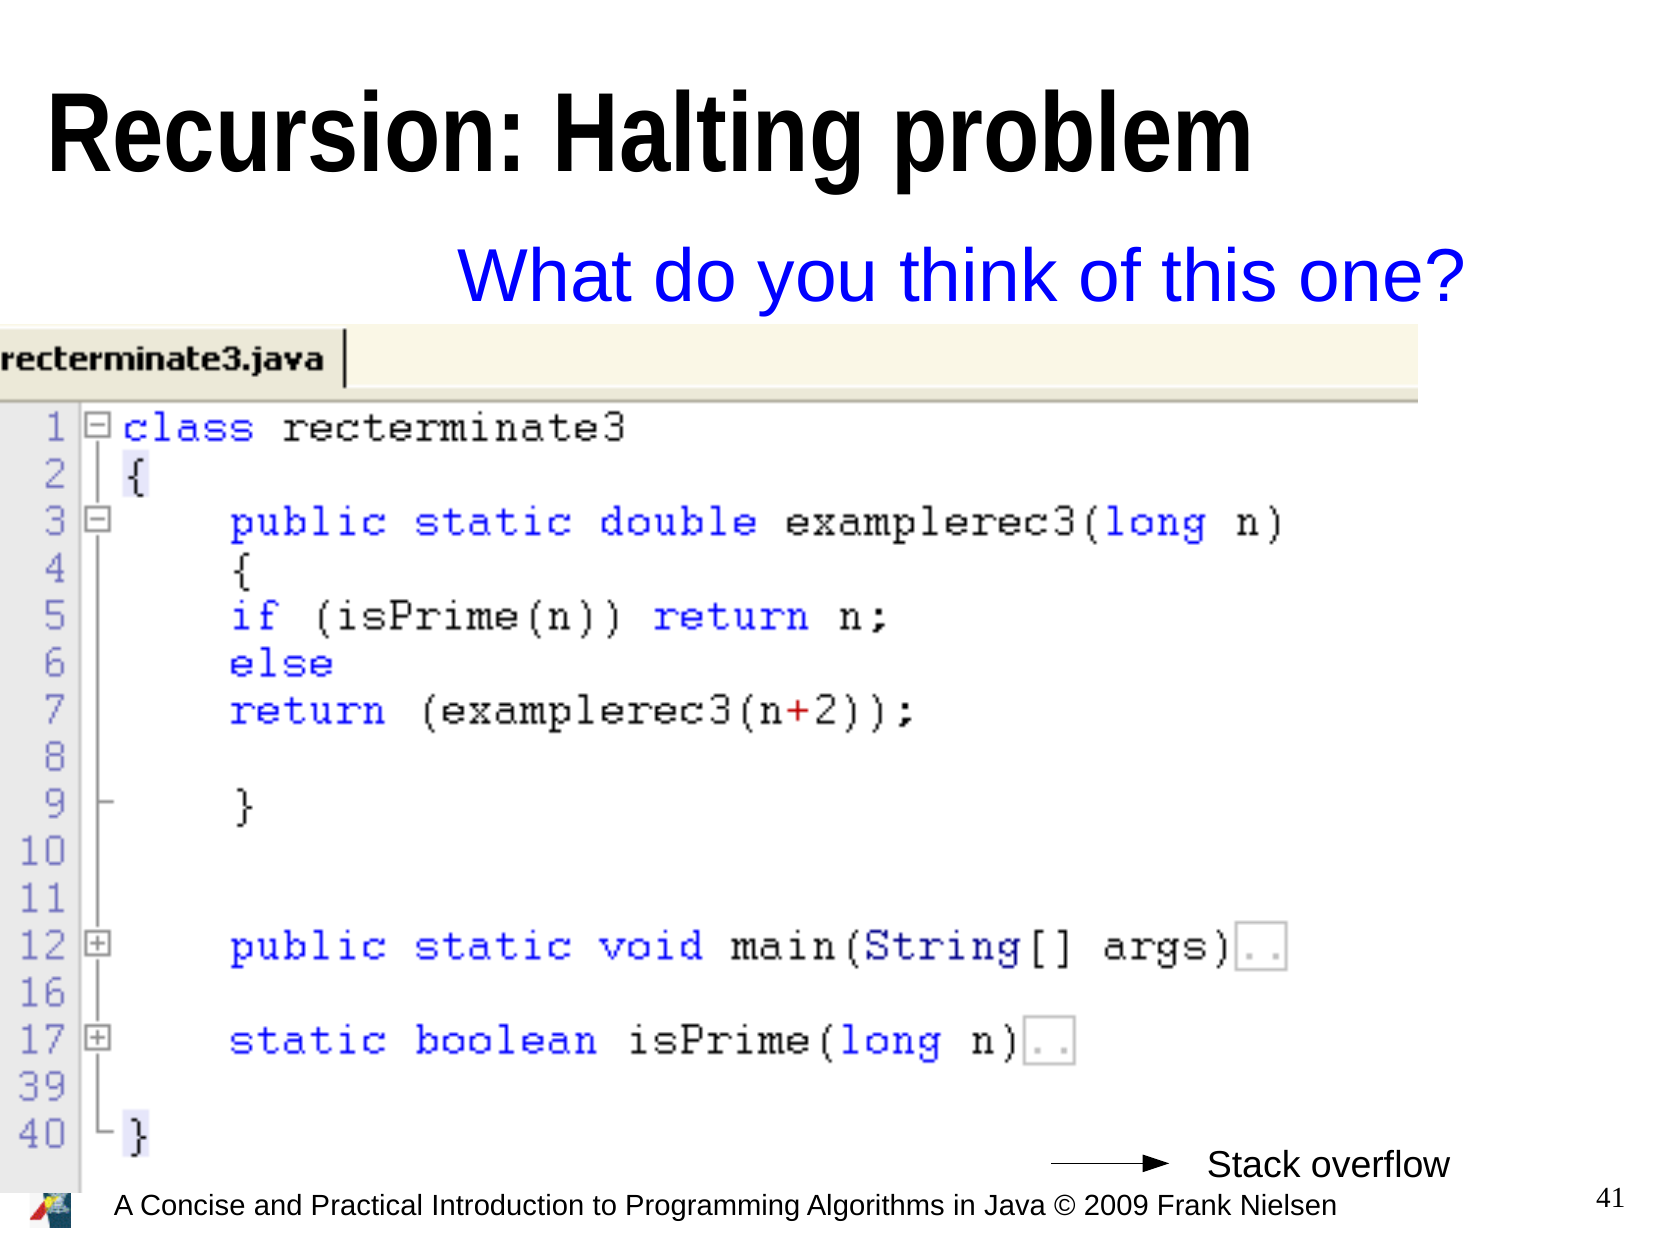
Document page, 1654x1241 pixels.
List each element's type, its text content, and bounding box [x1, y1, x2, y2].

text_box What do you think of this one? [442, 226, 1482, 325]
text_box Stack overflow [1192, 1136, 1465, 1193]
text_box Recursion: Halting problem [31, 59, 1270, 203]
picture [0, 324, 1418, 1228]
